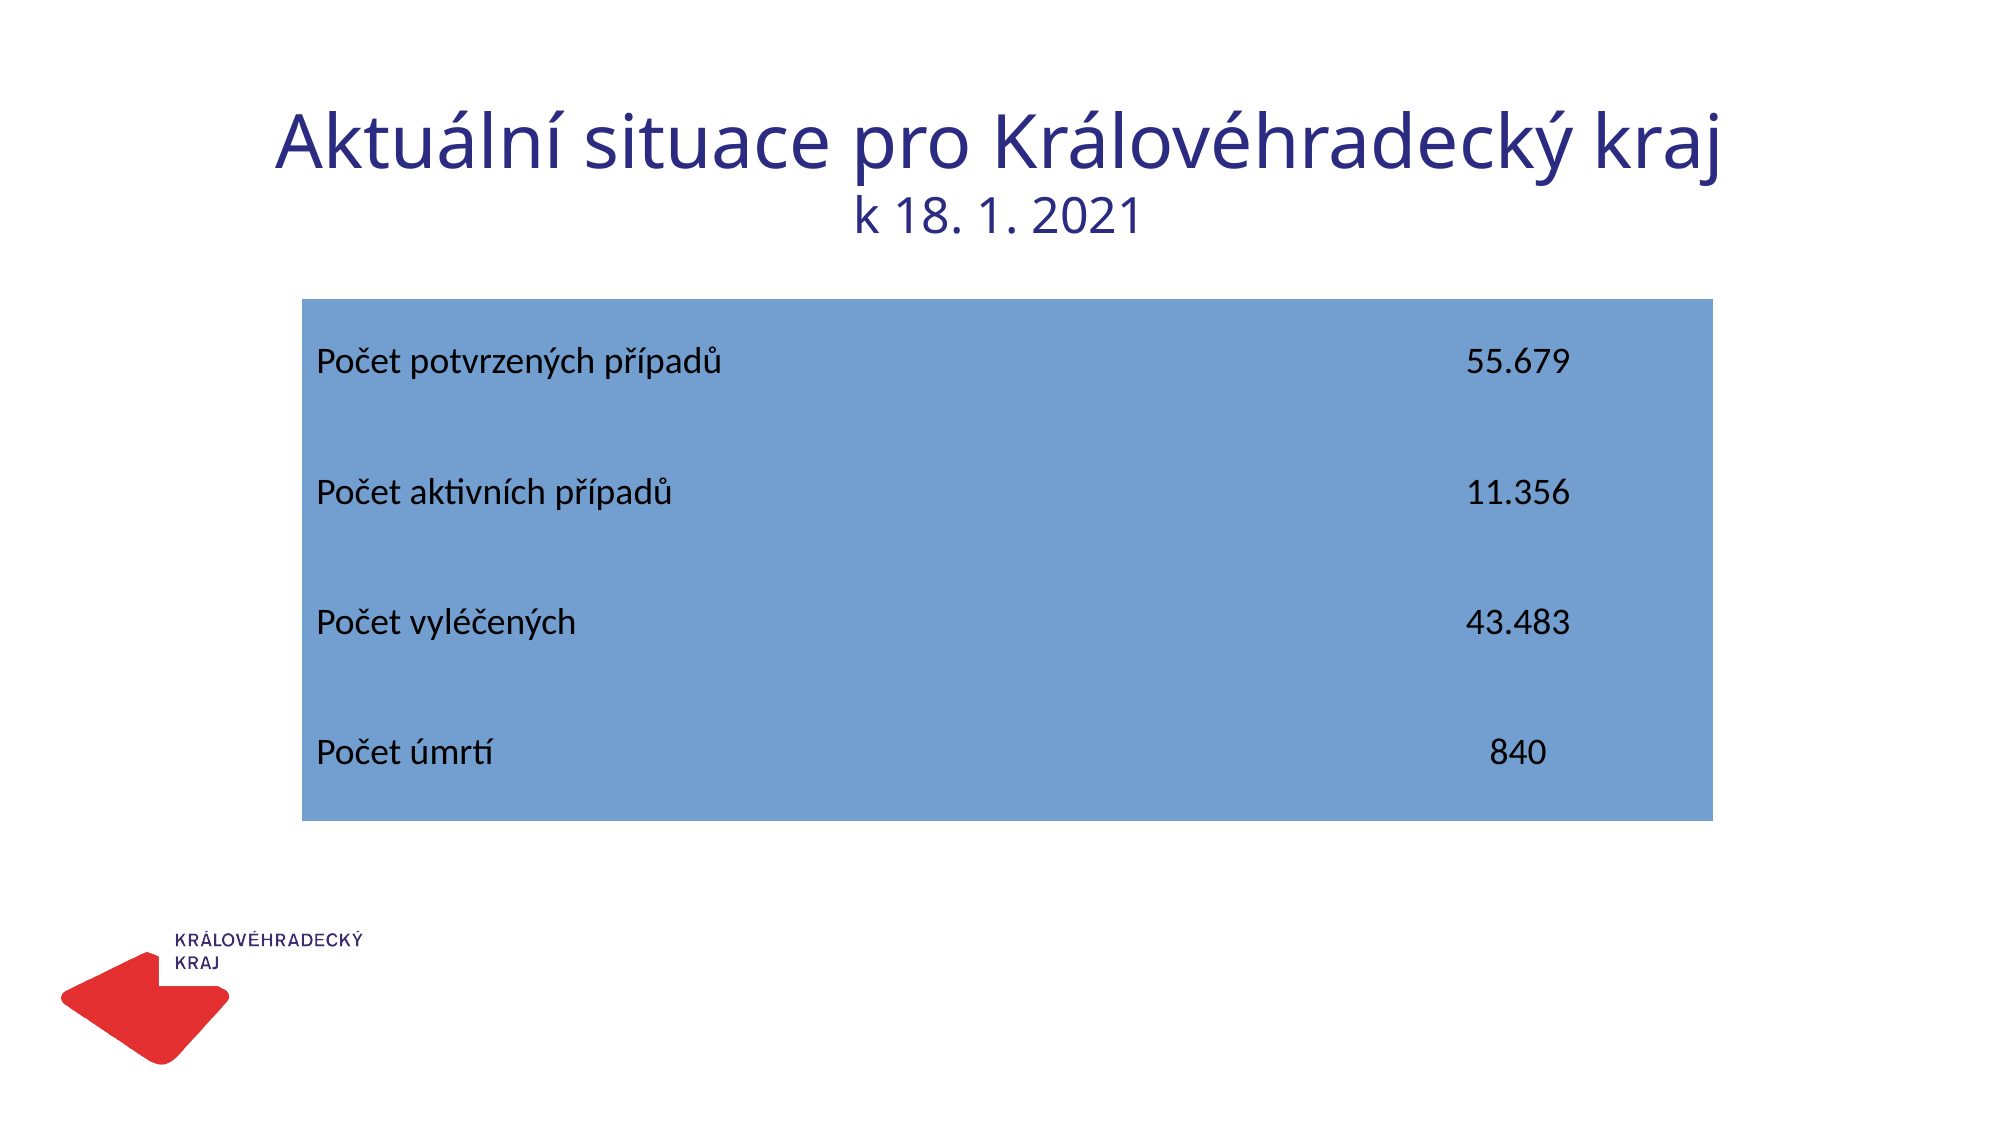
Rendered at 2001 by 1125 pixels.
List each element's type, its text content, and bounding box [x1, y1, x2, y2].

table_cell 11.356 [1323, 430, 1713, 560]
title Aktuální situace pro Královéhradecký kraj k 18. 1. 2021 [137, 59, 1863, 278]
table_cell Počet úmrtí [302, 690, 1323, 821]
table_header Počet potvrzených případů [302, 299, 1323, 430]
table_cell Počet vyléčených [302, 560, 1323, 690]
table_header 55.679 [1323, 299, 1713, 430]
text_box [159, 0, 2000, 986]
table_cell Počet aktivních případů [302, 430, 1323, 560]
table_cell 43.483 [1323, 560, 1713, 690]
table_cell 840 [1323, 690, 1713, 821]
picture [57, 918, 363, 1076]
